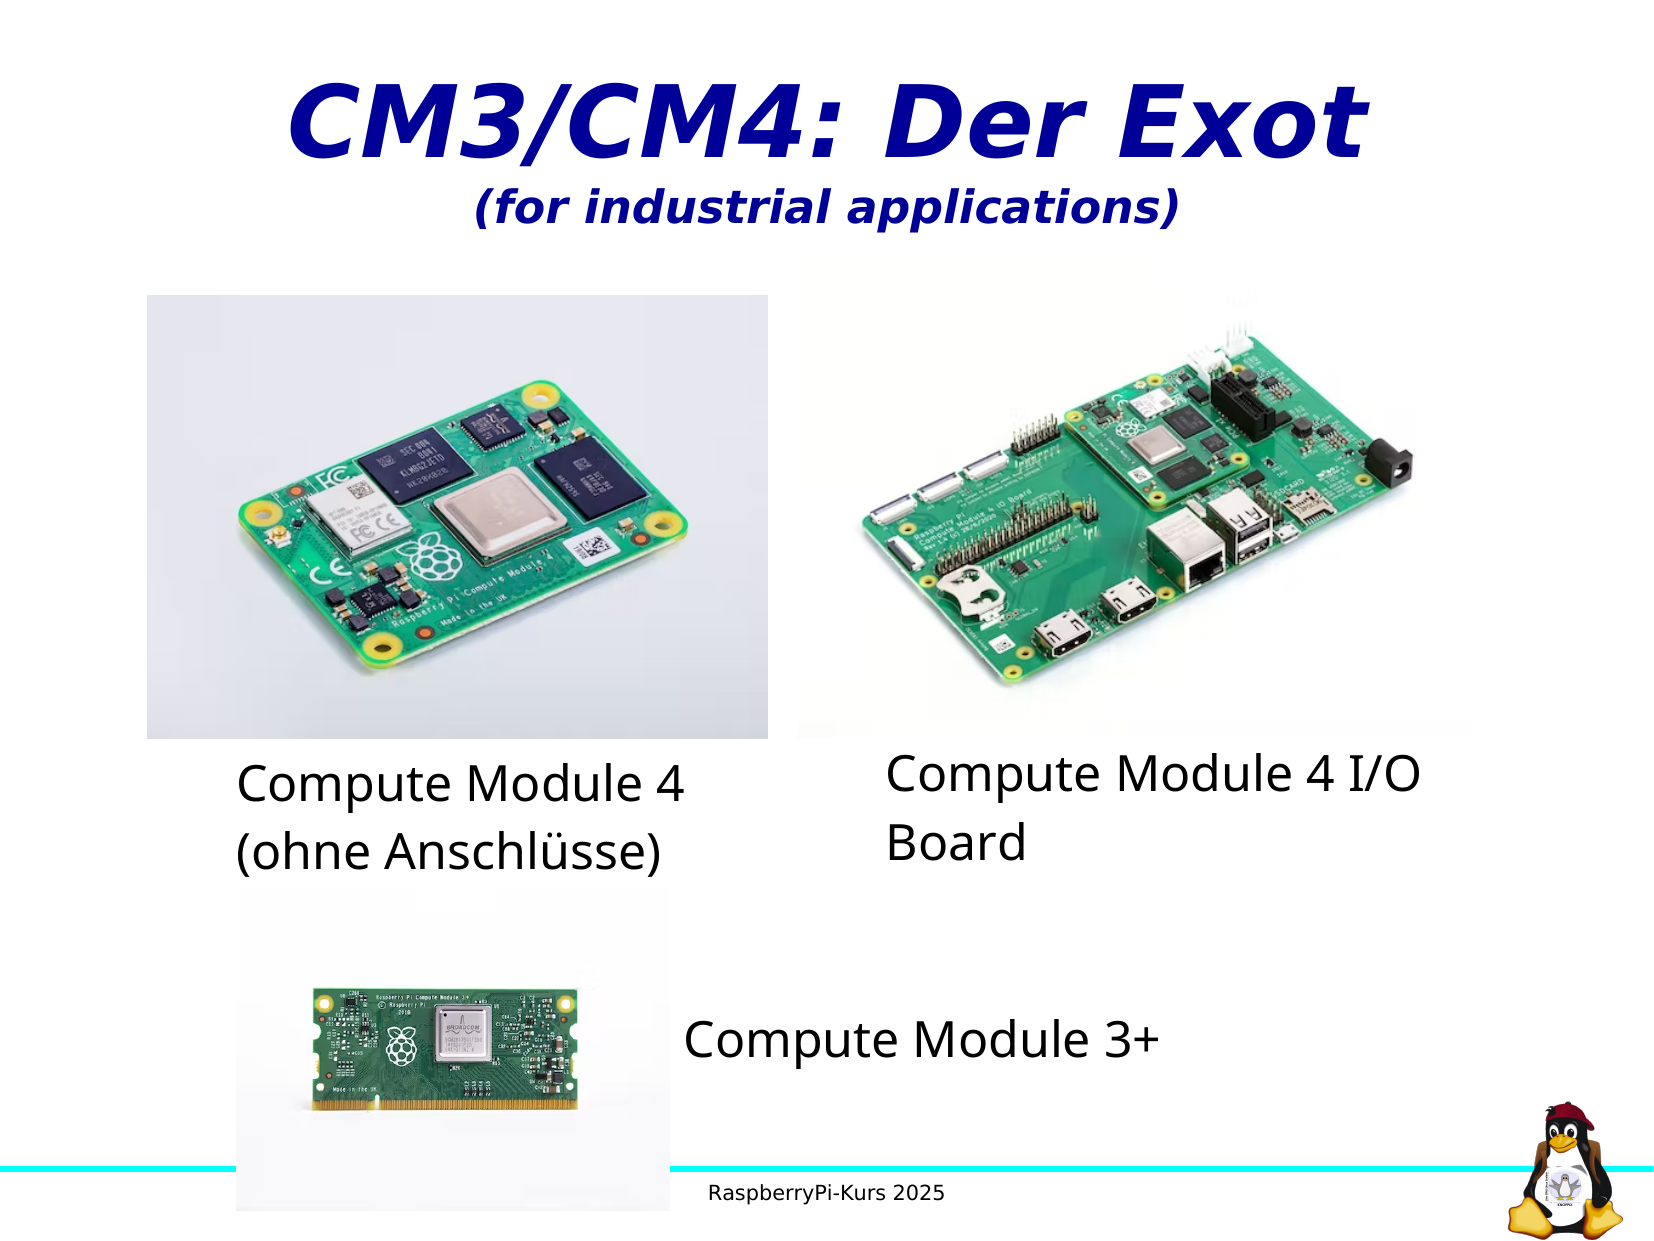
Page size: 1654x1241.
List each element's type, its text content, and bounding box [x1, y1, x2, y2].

picture [147, 295, 768, 739]
picture [236, 885, 670, 1211]
list Compute Module 4 (ohne Anschlüsse) [236, 748, 793, 886]
list Compute Module 4 I/O Board [885, 738, 1443, 886]
picture [1505, 1100, 1625, 1241]
list Compute Module 3+ [683, 1003, 1241, 1152]
picture [797, 253, 1477, 739]
title CM3/CM4: Der Exot (for industrial applications) [121, 46, 1534, 254]
